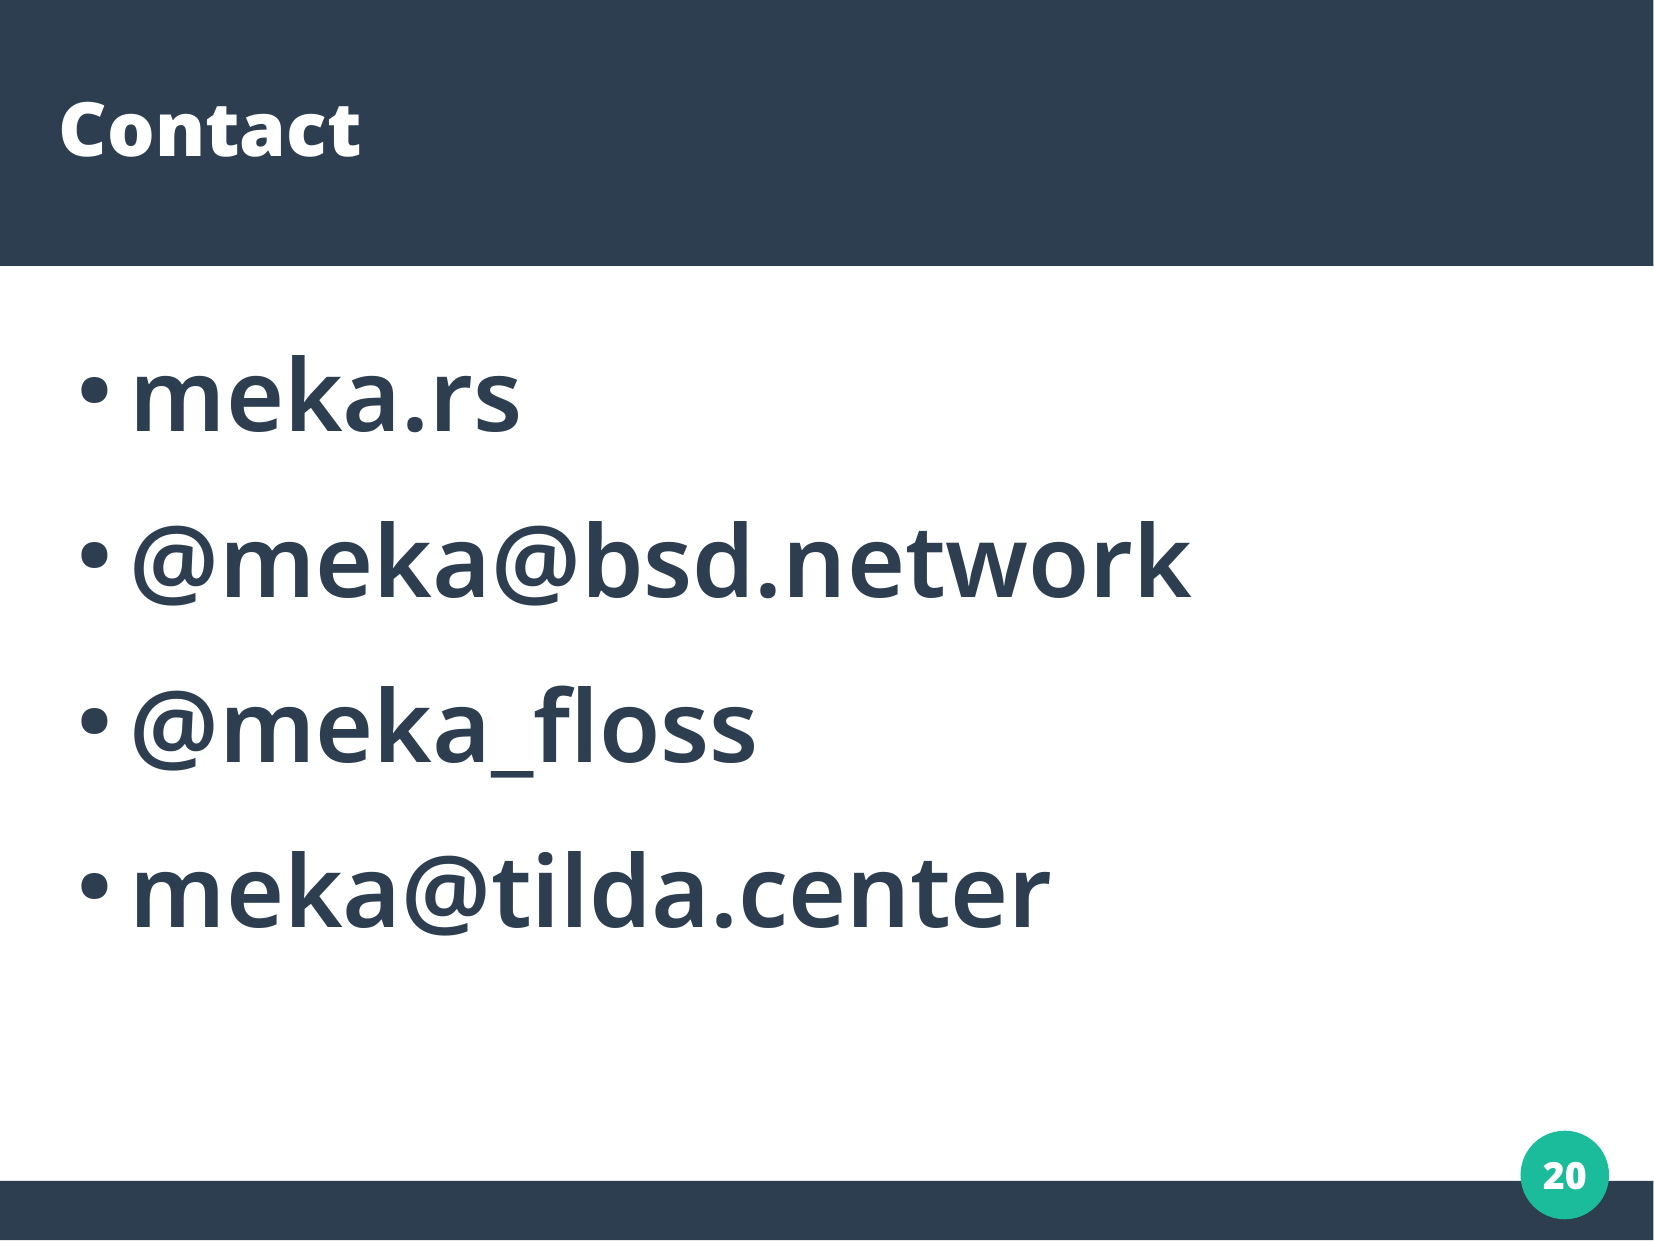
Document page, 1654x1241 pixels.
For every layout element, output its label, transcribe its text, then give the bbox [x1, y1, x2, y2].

list meka.rs @meka@bsd.network @meka_floss meka@tilda.center [58, 324, 1595, 1152]
title Contact [58, 49, 1595, 207]
